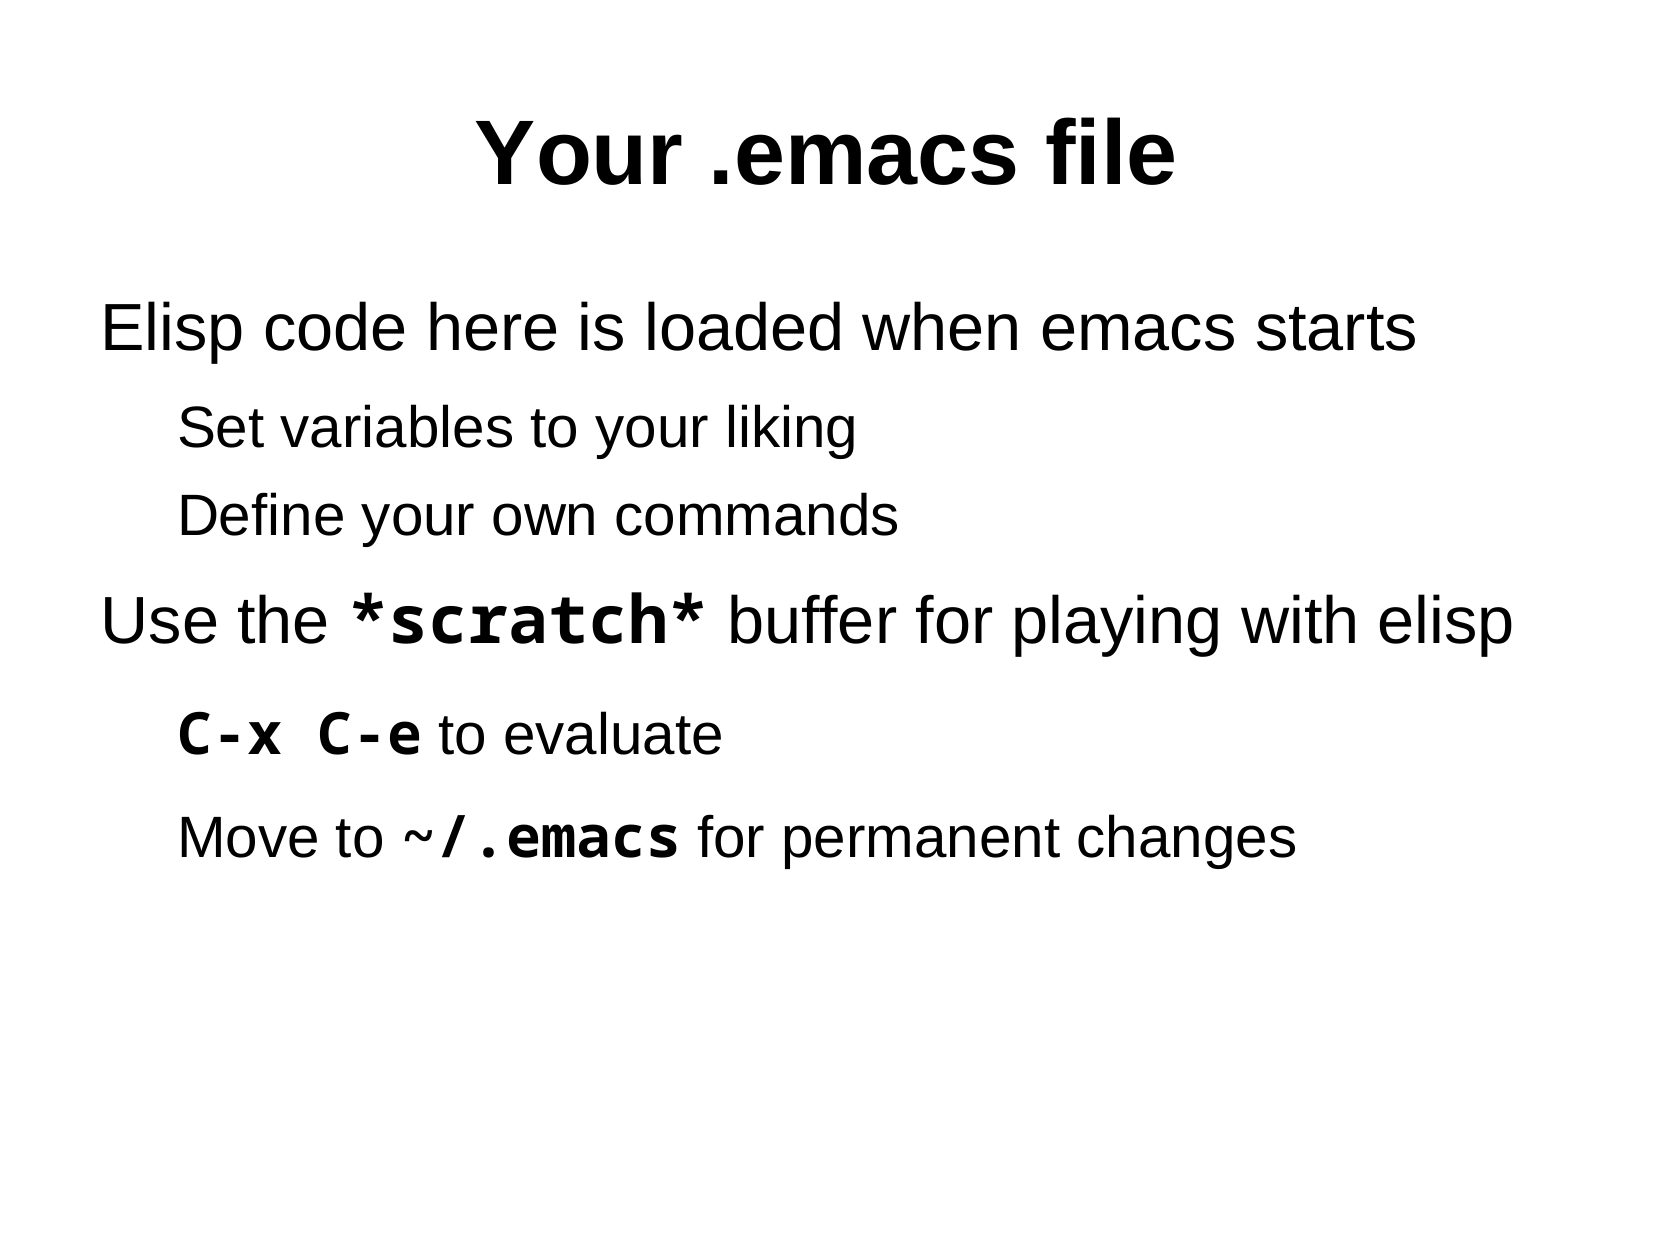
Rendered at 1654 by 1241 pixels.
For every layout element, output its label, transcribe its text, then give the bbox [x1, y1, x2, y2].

title Your .emacs file [82, 56, 1571, 250]
list Elisp code here is loaded when emacs starts Set variables to your liking Define your own commands Use the *scratch* buffer for playing with elisp C-x C-e to evaluate Move to ~/.emacs for permanent changes [82, 290, 1571, 1094]
